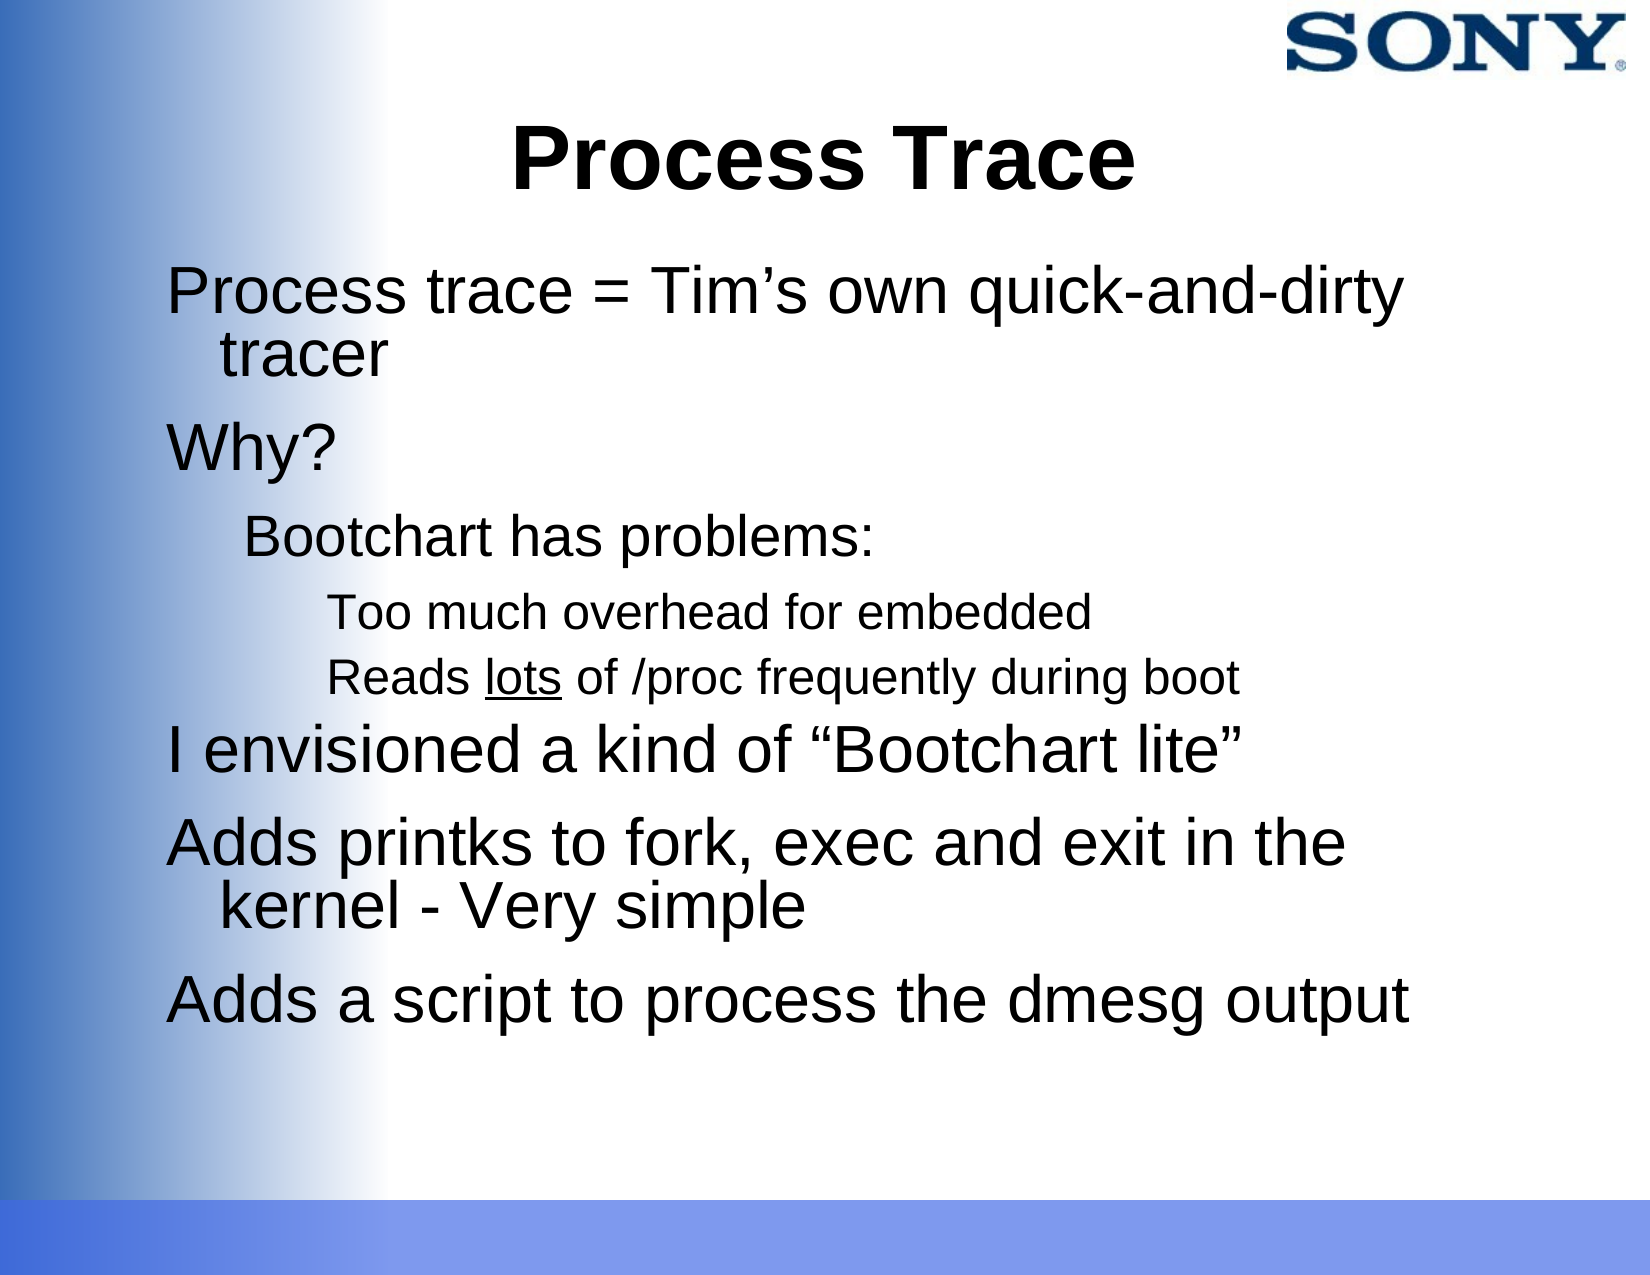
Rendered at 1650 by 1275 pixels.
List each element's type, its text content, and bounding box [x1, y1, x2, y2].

picture [1287, 0, 1626, 80]
list Process trace = Tim’s own quick-and-dirty tracer Why? Bootchart has problems: Too much overhead for embedded Reads lots of /proc frequently during boot I envisioned a kind of “Bootchart lite” Adds printks to fork, exec and exit in the kernel - Very simple Adds a script to process the dmesg output [149, 262, 1499, 1188]
title Process Trace [149, 74, 1499, 250]
